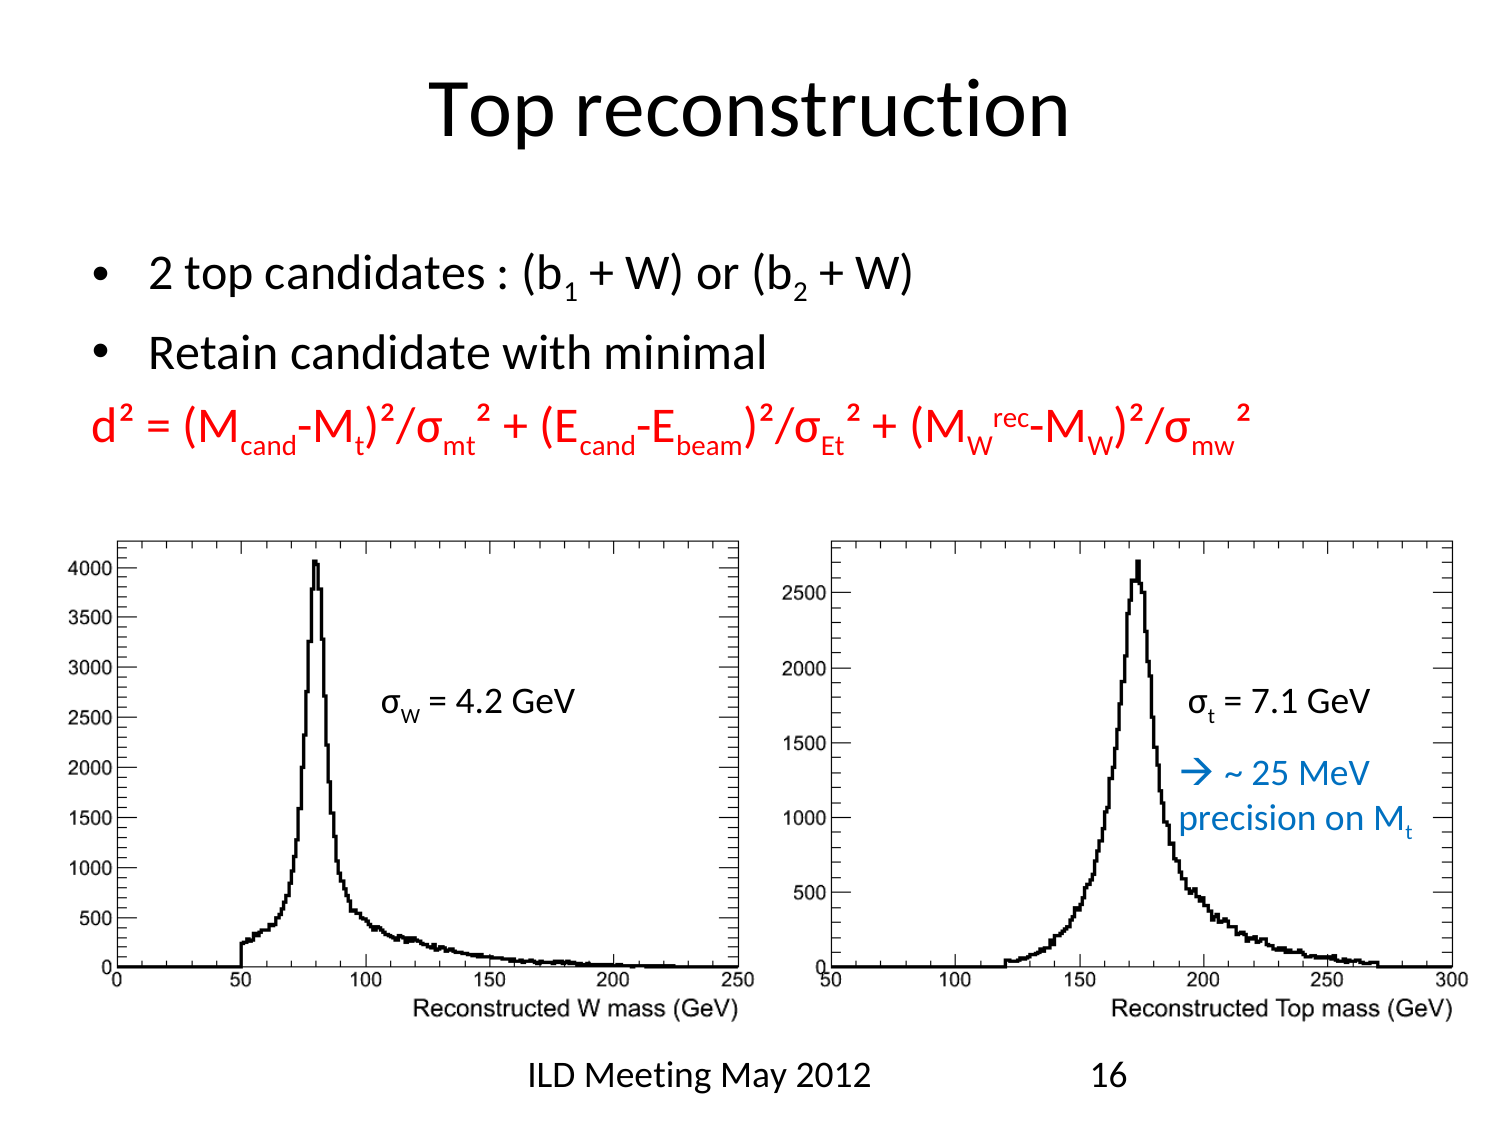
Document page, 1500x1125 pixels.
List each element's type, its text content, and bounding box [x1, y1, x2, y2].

text_box σt = 7.1 GeV [1173, 668, 1386, 736]
title Top reconstruction [75, 8, 1426, 197]
text_box  ~ 25 MeV precision on Mt [1163, 739, 1459, 852]
text_box σW = 4.2 GeV [366, 668, 591, 736]
list 2 top candidates : (b1 + W) or (b2 + W) Retain candidate with minimal d² = (Mcand-Mt)²/σmt² + (Ecand-Ebeam)²/σEt² + (MWrec-MW)²/σmw² [76, 231, 1427, 492]
picture [1, 515, 1491, 1041]
